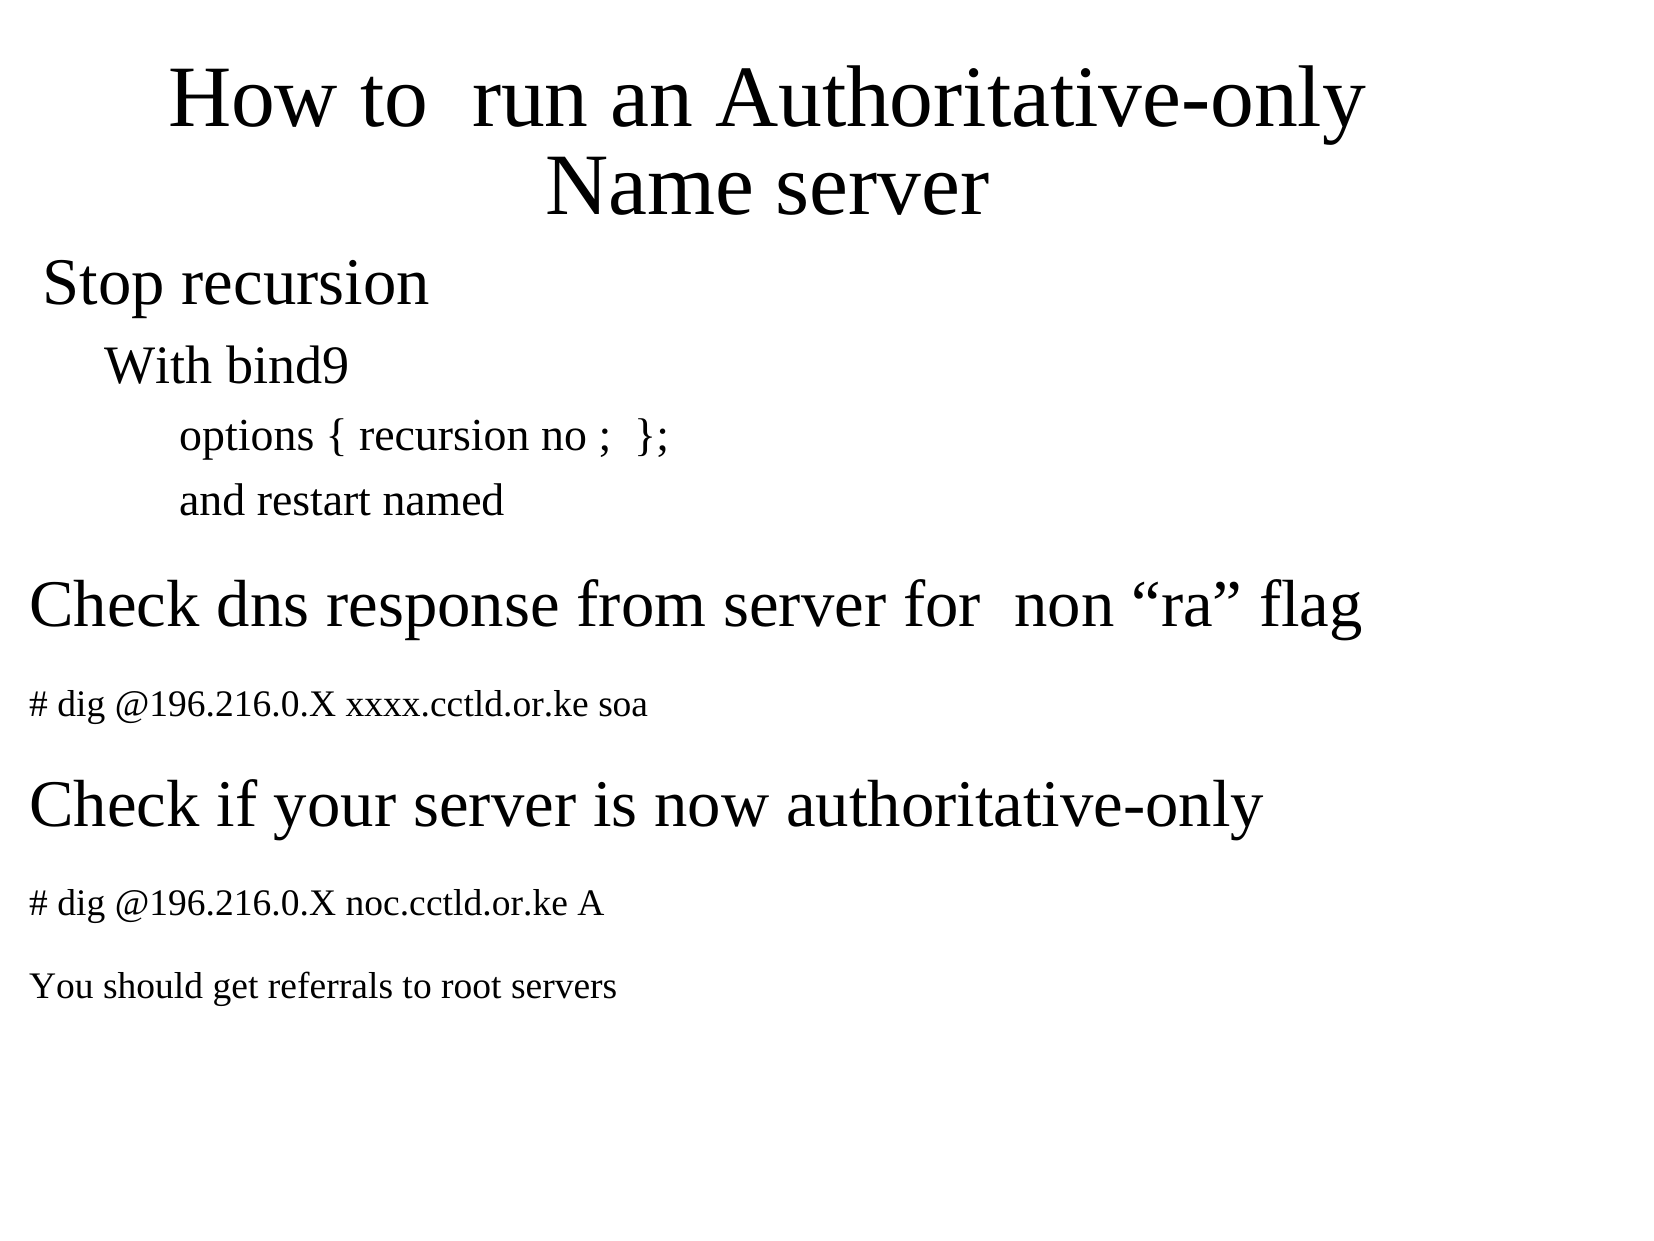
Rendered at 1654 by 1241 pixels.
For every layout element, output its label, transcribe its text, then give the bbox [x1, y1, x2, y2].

list Stop recursion With bind9 options { recursion no ; }; and restart named Check dns response from server for non “ra” flag # dig @196.216.0.X xxxx.cctld.or.ke soa Check if your server is now authoritative-only # dig @196.216.0.X noc.cctld.or.ke A You should get referrals to root servers [14, 237, 1484, 1145]
title How to run an Authoritative-only Name server [67, 35, 1468, 237]
